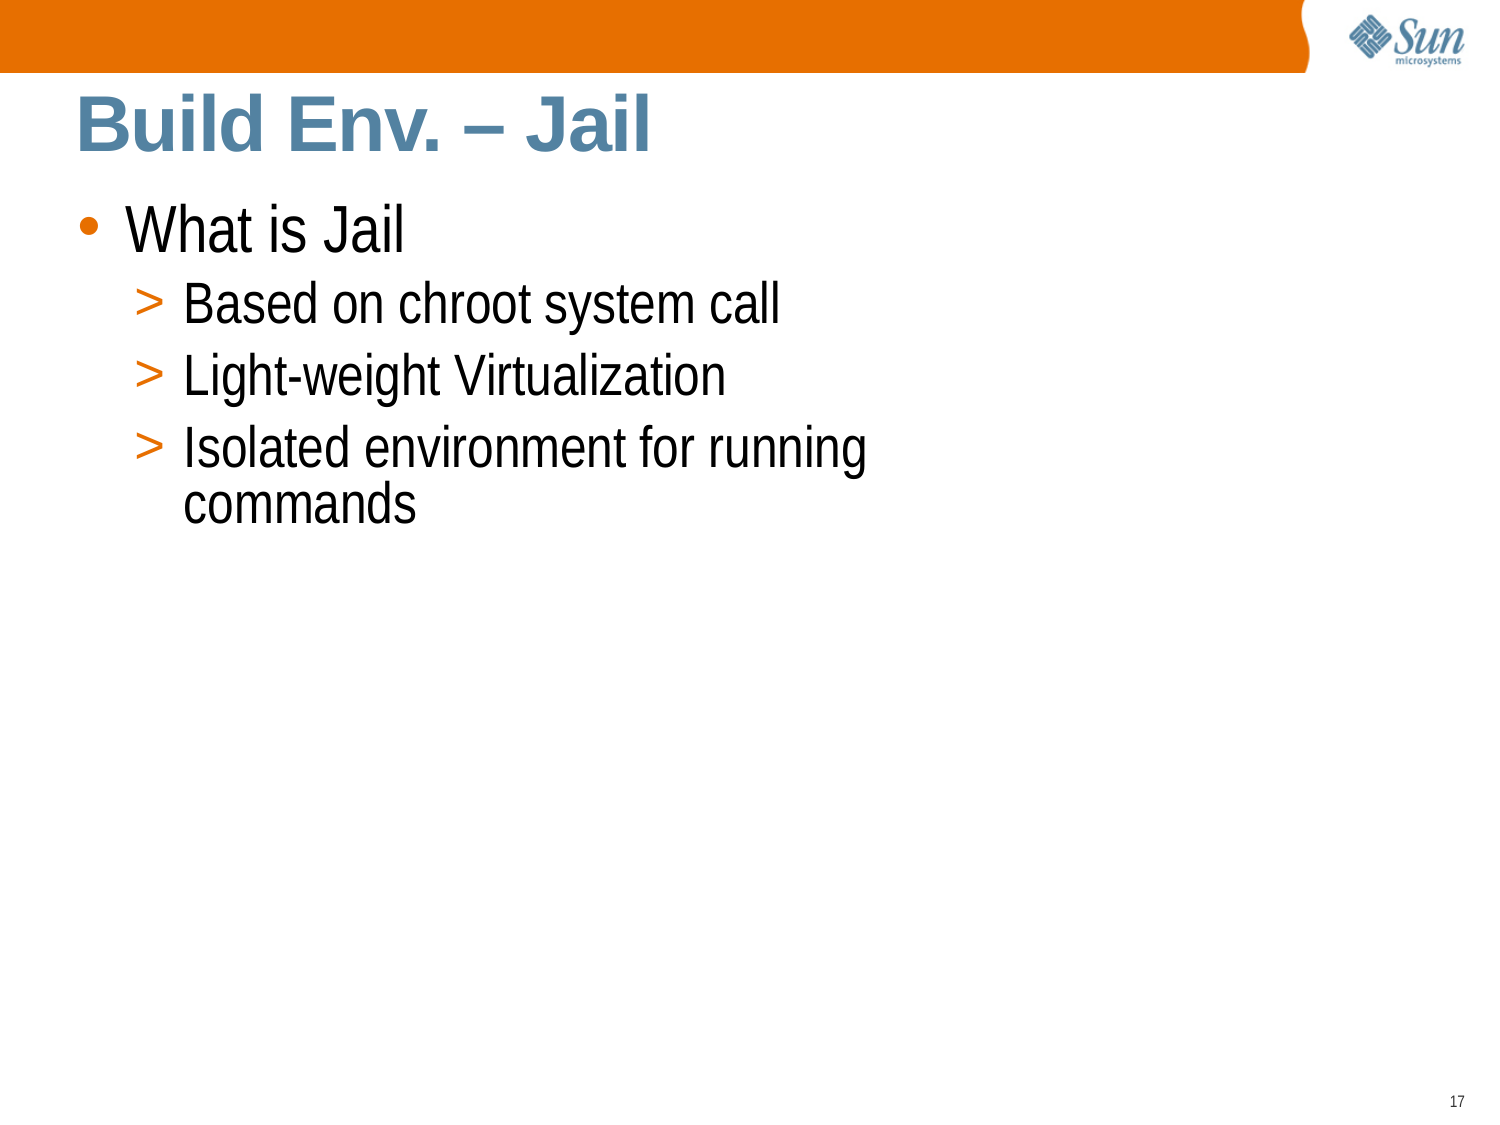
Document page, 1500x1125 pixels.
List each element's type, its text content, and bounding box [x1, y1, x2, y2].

title Build Env. – Jail [75, 87, 1486, 192]
list What is Jail Based on chroot system call Light-weight Virtualization Isolated environment for running commands [57, 209, 960, 914]
picture [0, 0, 1500, 73]
